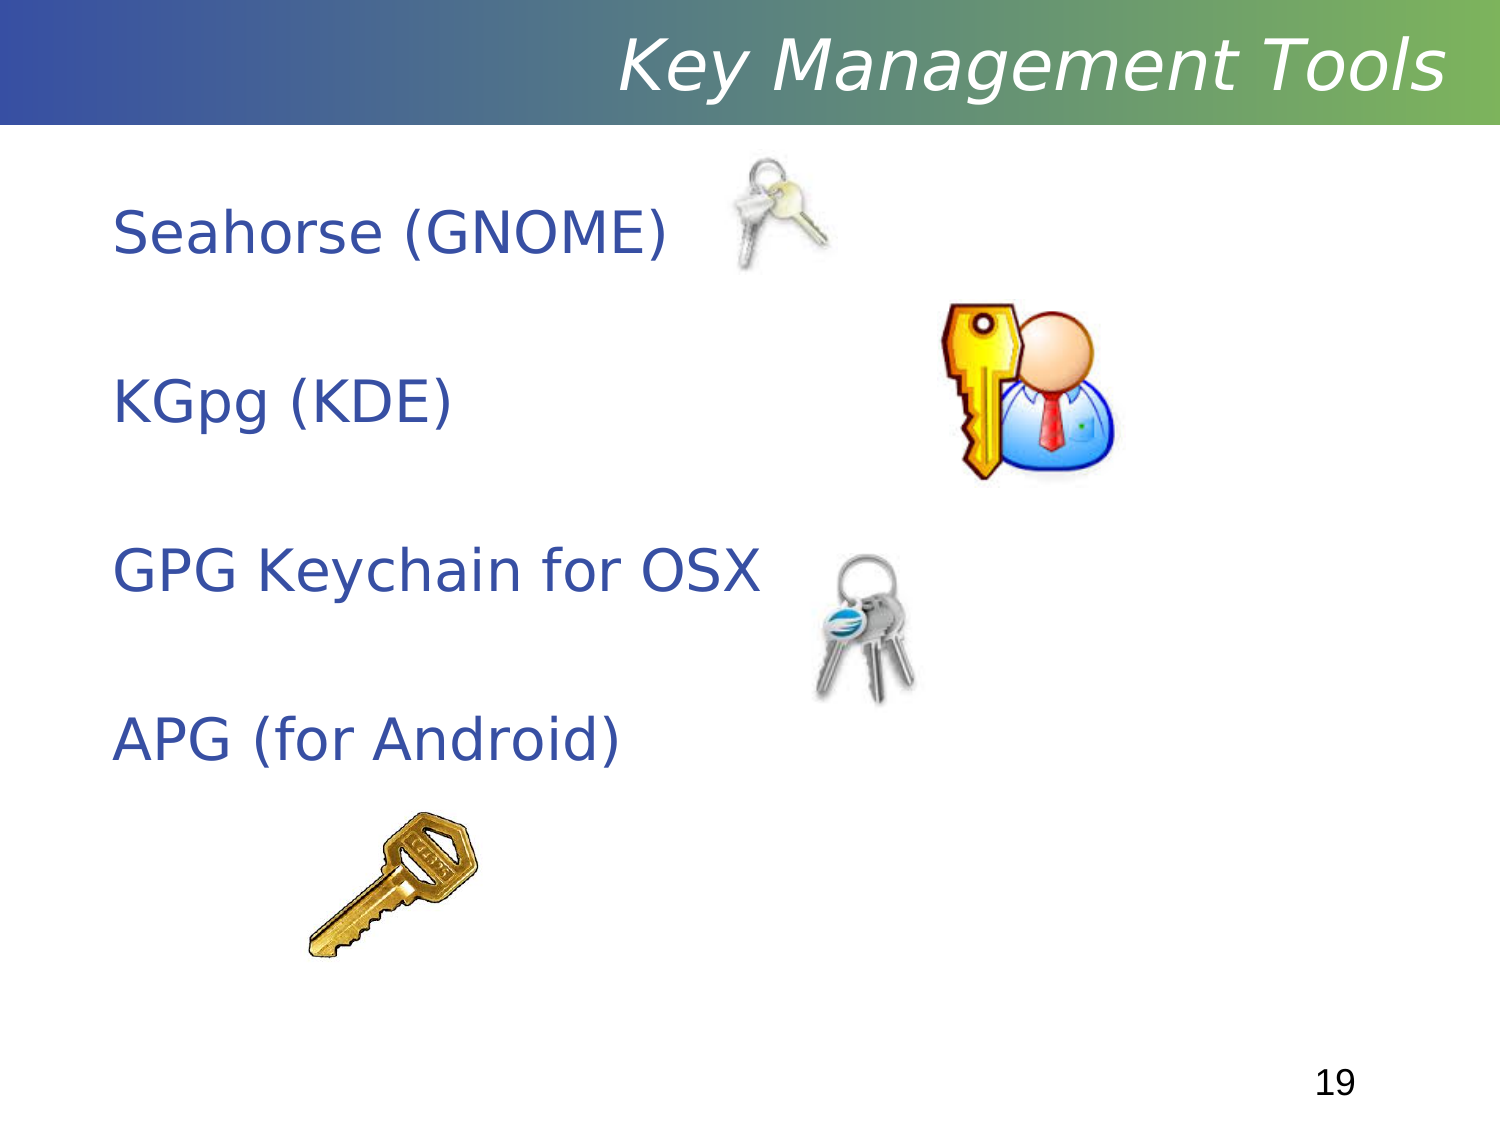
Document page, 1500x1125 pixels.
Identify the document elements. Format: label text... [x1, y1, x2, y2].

list Seahorse (GNOME) KGpg (KDE) GPG Keychain for OSX APG (for Android) [70, 187, 1438, 1034]
picture [937, 299, 1126, 488]
picture [712, 149, 838, 275]
picture [300, 797, 483, 976]
picture [787, 553, 947, 713]
title Key Management Tools [62, 12, 1463, 113]
